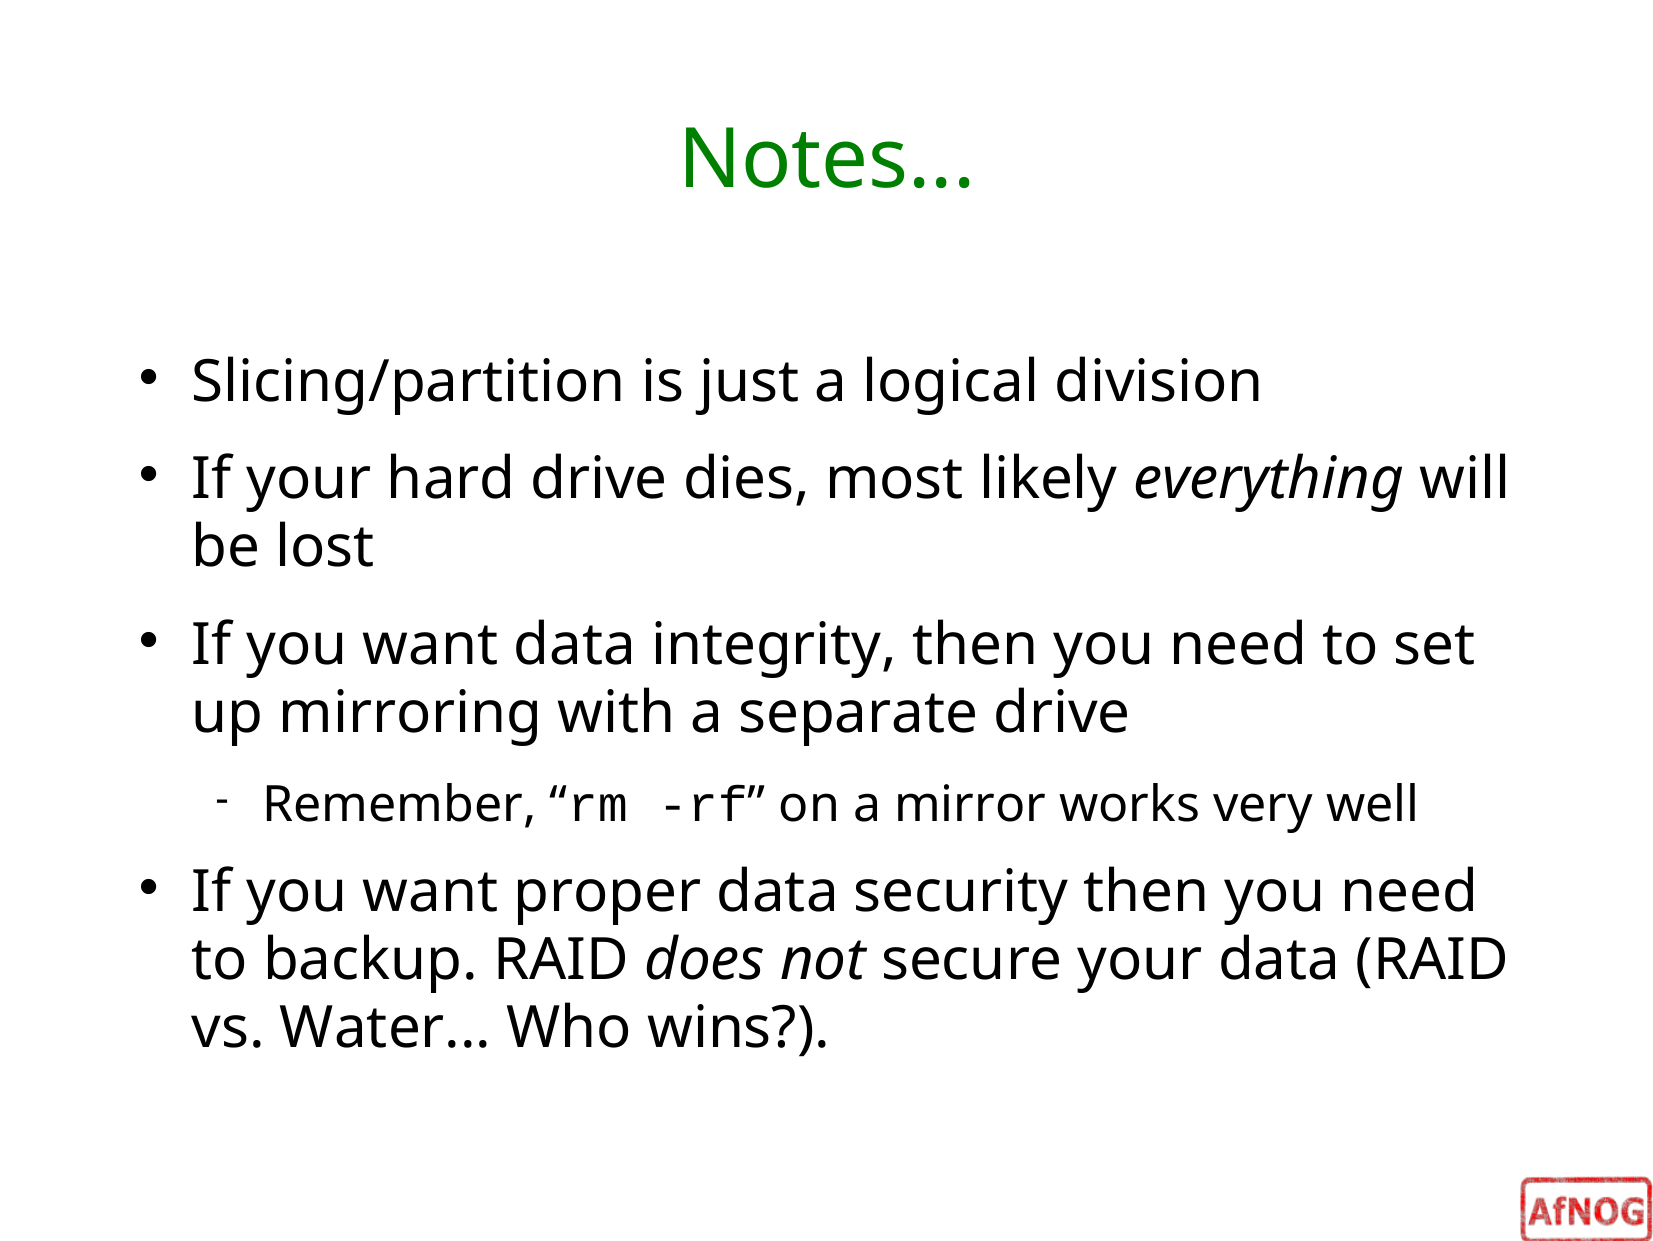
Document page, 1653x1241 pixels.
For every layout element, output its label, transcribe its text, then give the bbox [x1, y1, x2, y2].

picture [1519, 1175, 1653, 1241]
text_box Notes... [121, 73, 1533, 241]
text_box Slicing/partition is just a logical division If your hard drive dies, most likely everything will be lost If you want data integrity, then you need to set up mirroring with a separate drive Remember, “rm -rf” on a mirror works very well If you want proper data security then you need to backup. RAID does not secure your data (RAID vs. Water... Who wins?). [121, 344, 1533, 1127]
